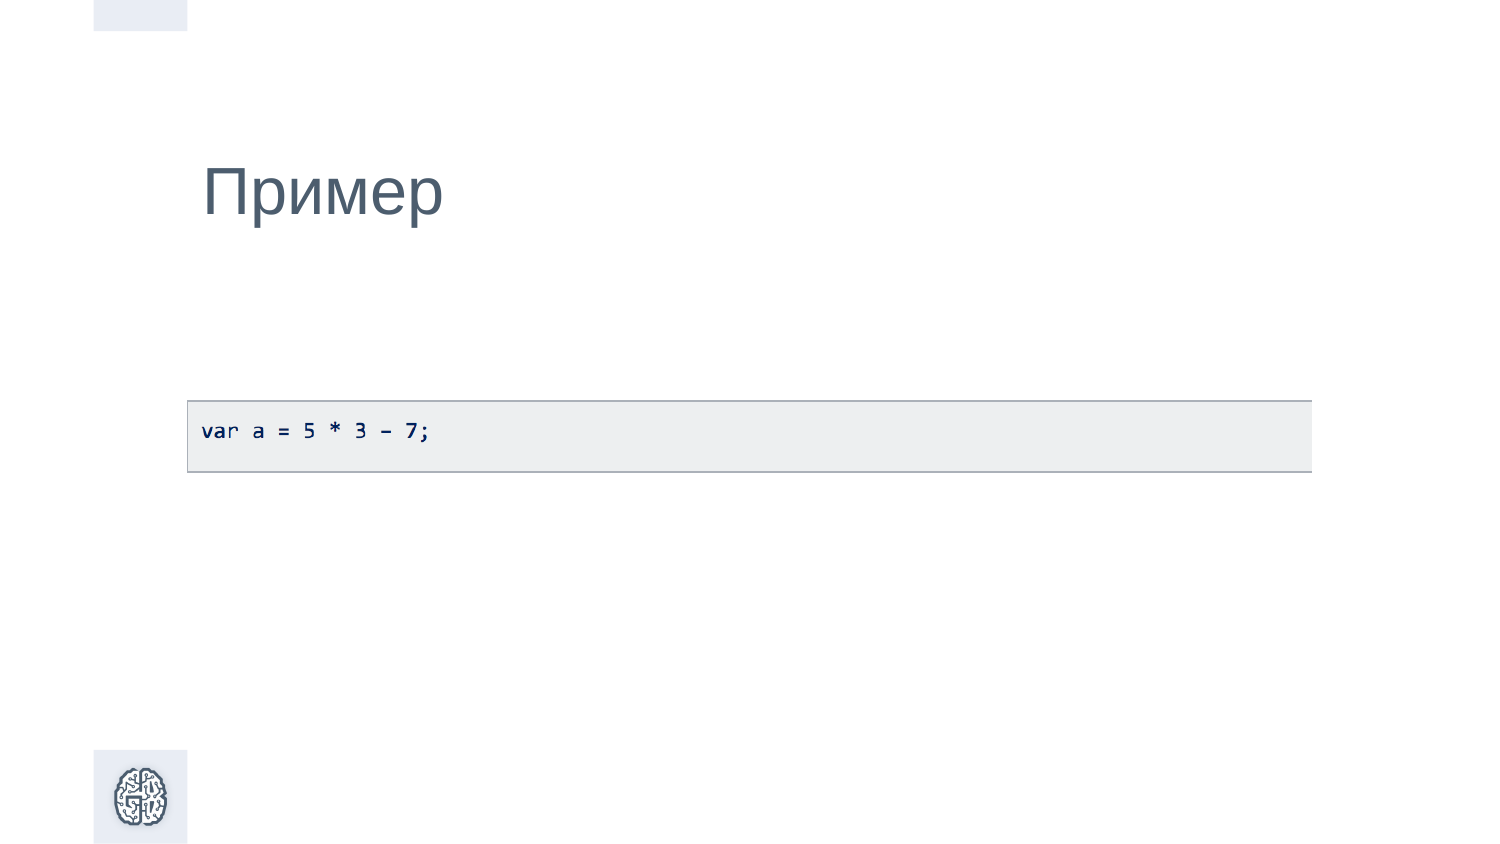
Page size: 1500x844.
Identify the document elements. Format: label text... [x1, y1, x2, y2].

picture [106, 760, 175, 834]
text_box Пример [187, 93, 1312, 282]
picture [187, 399, 1312, 475]
